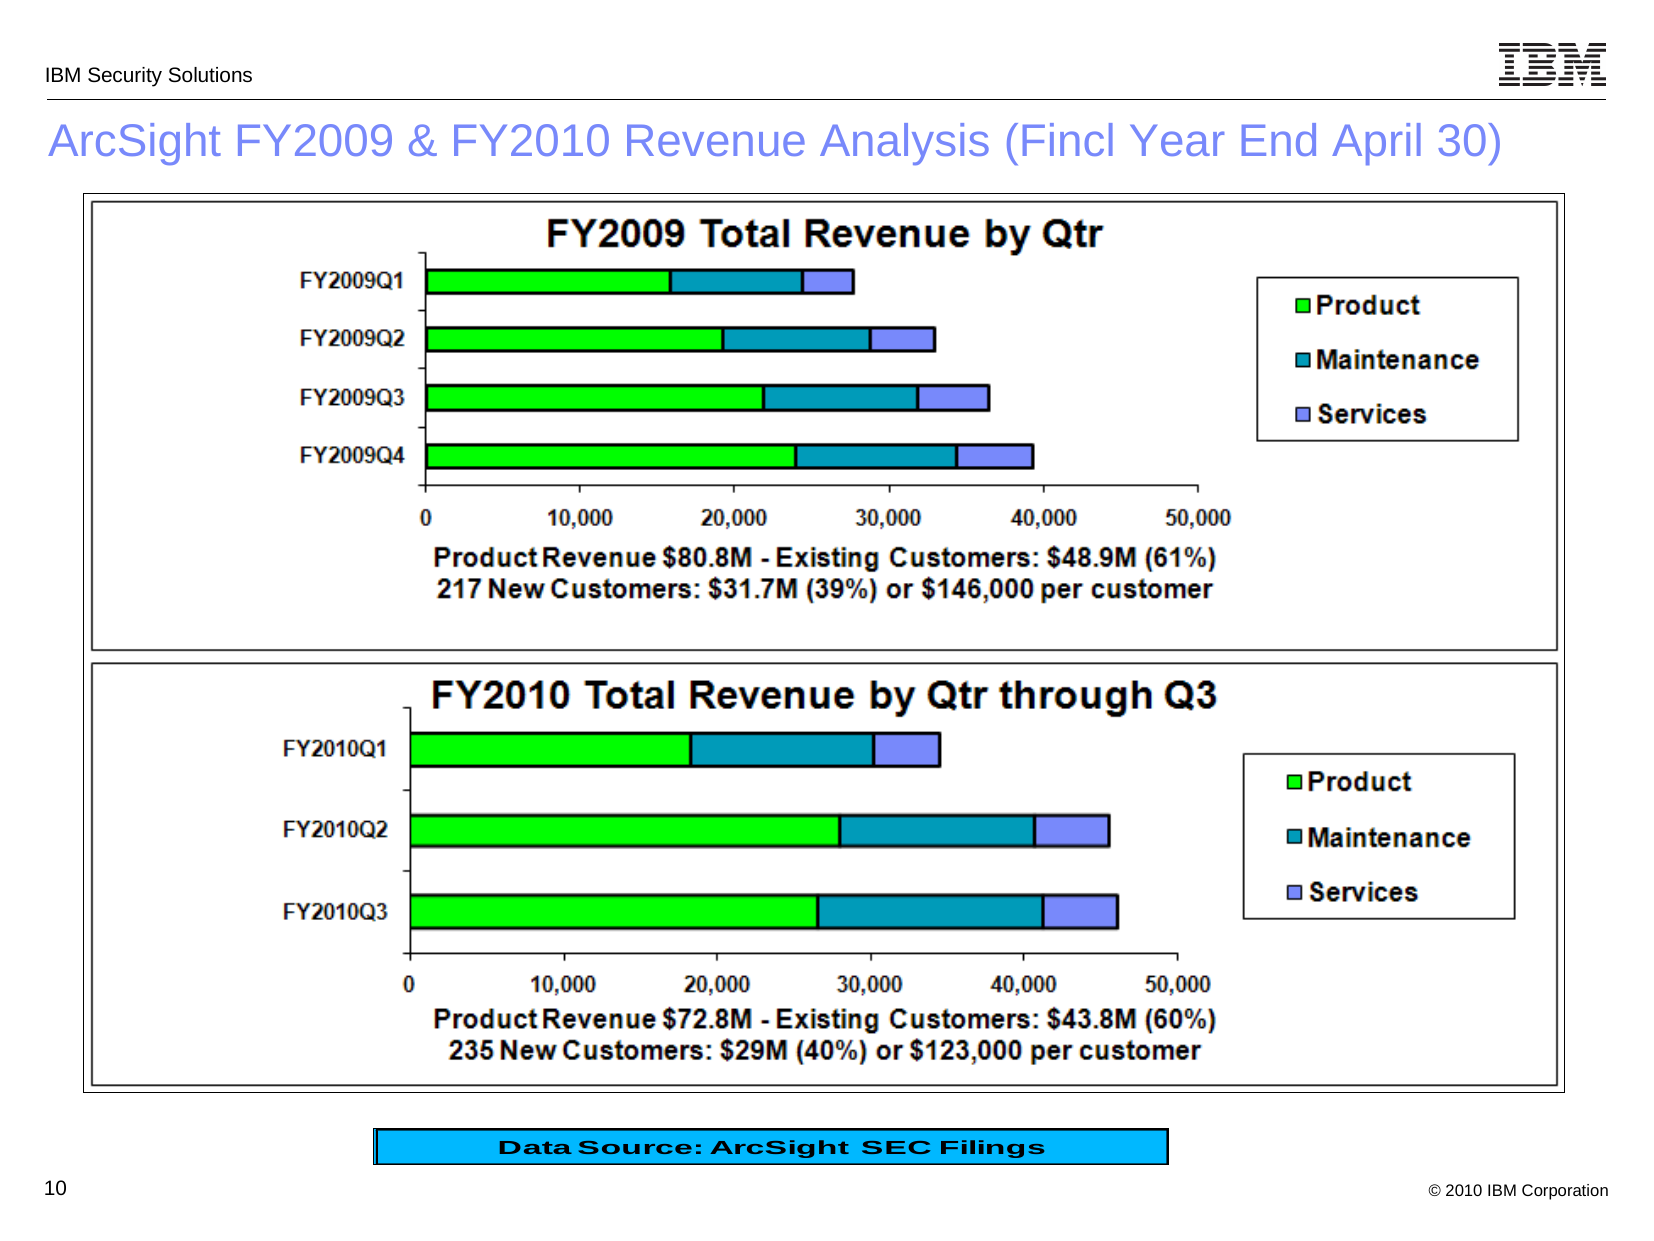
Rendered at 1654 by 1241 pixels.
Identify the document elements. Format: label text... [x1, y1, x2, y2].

title ArcSight FY2009 & FY2010 Revenue Analysis (Fincl Year End April 30) [33, 107, 1604, 239]
picture [83, 193, 1565, 1093]
picture [1499, 43, 1606, 86]
picture [377, 1128, 1169, 1165]
